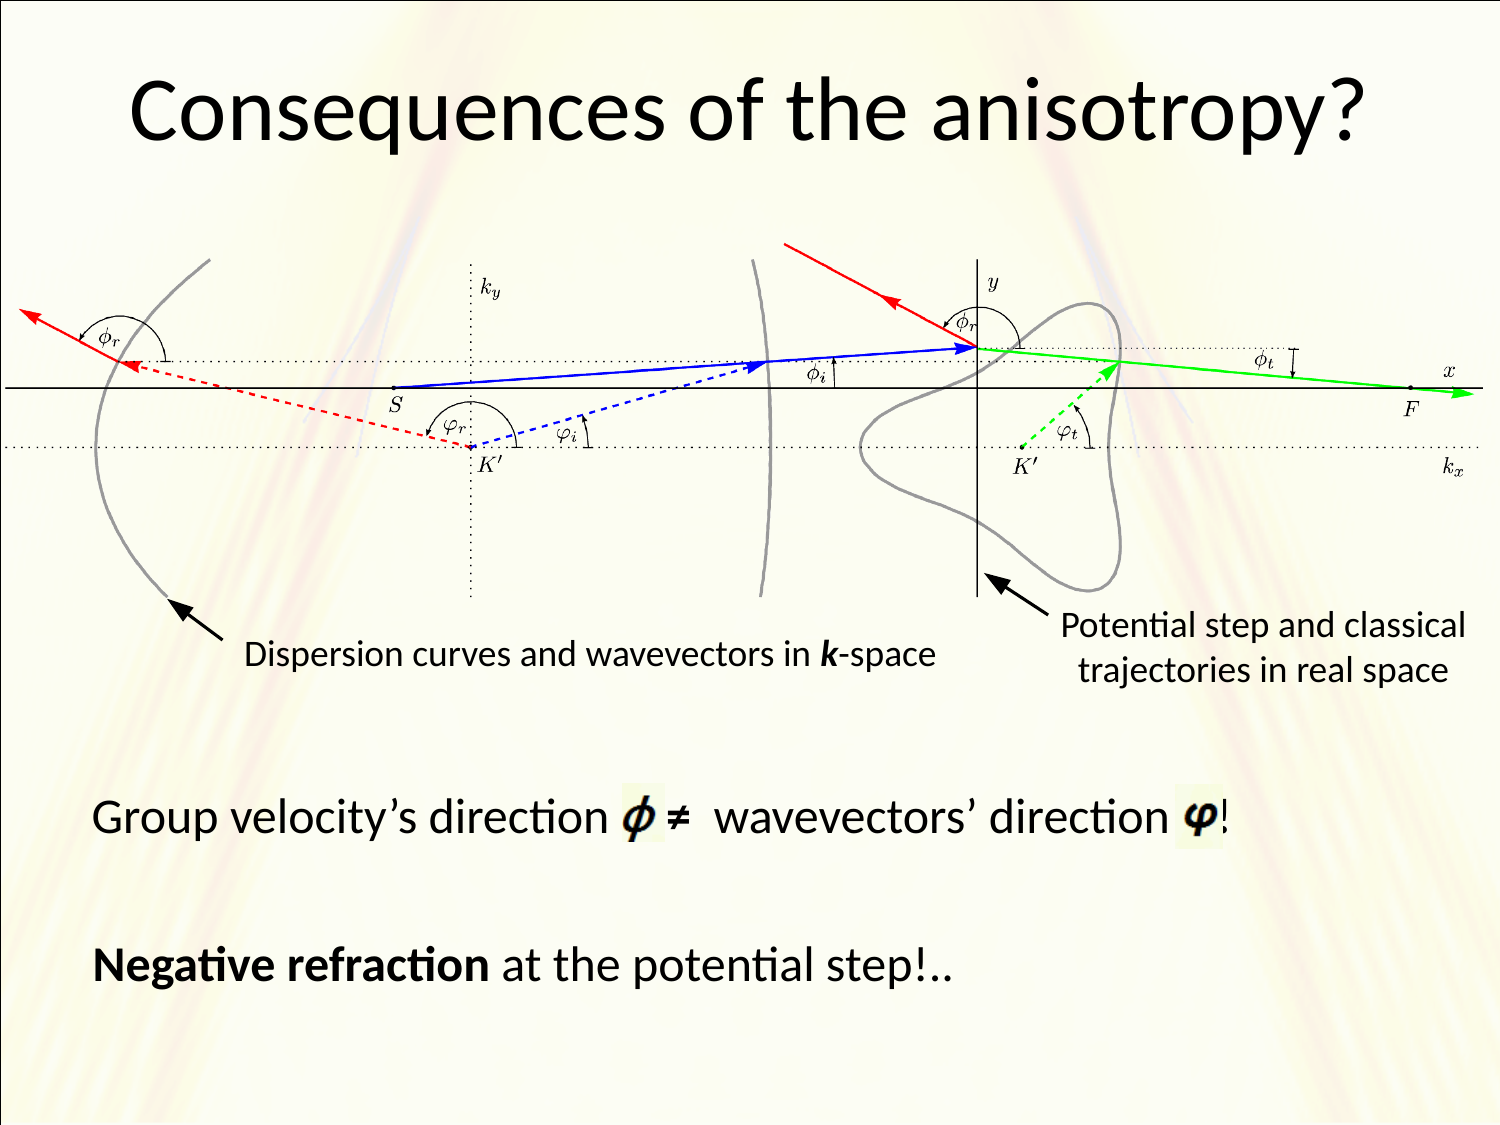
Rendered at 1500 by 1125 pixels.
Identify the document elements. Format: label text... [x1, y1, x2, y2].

text_box Negative refraction at the potential step!.. [77, 923, 971, 999]
text_box Potential step and classical trajectories in real space [1045, 586, 1482, 704]
picture [1175, 784, 1223, 849]
text_box Consequences of the anisotropy? [19, 20, 1482, 209]
text_box Dispersion curves and wavevectors in k-space [218, 622, 963, 669]
picture [622, 783, 665, 842]
text_box [0, 0, 1500, 1125]
text_box Group velocity’s direction ≠ wavevectors’ direction ! [76, 776, 1248, 852]
picture [5, 242, 1483, 598]
